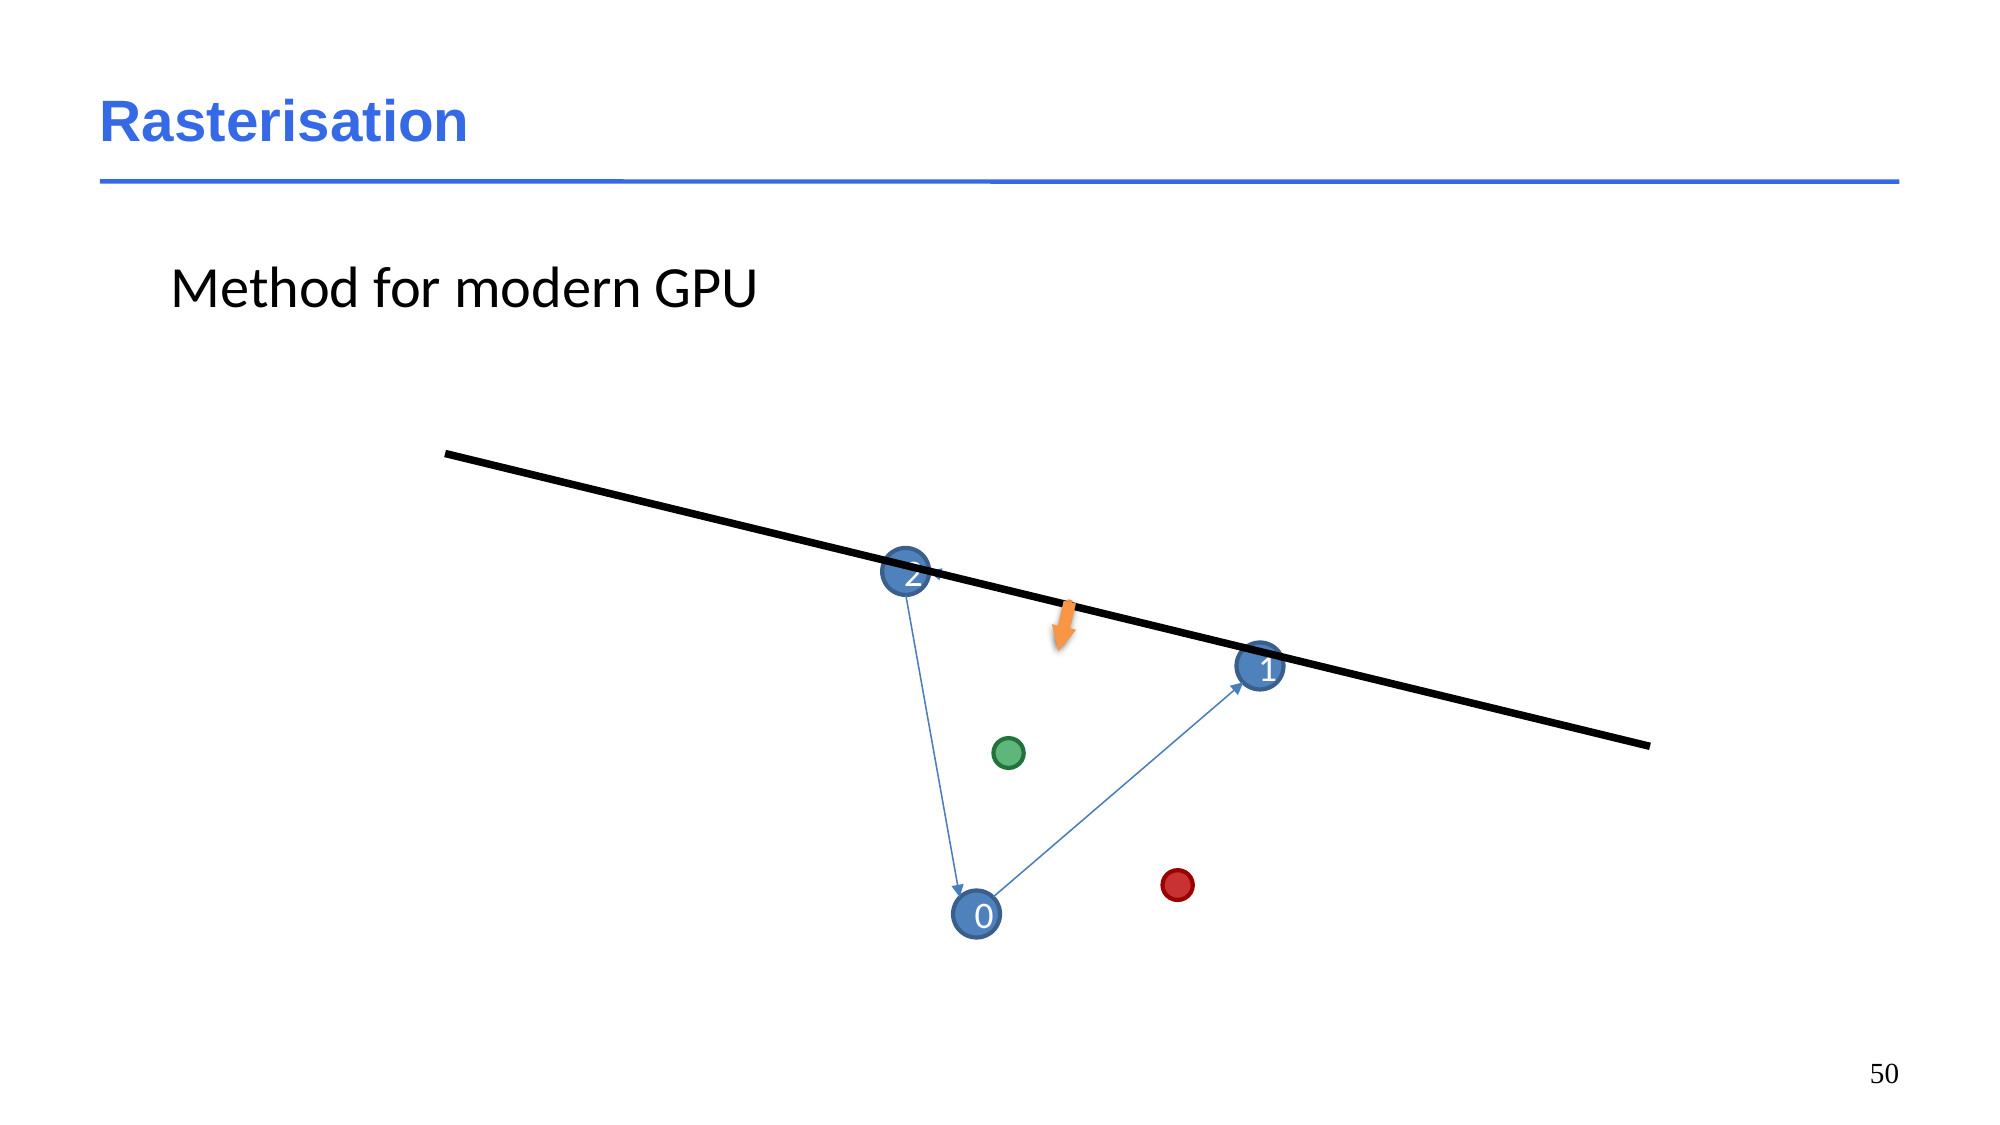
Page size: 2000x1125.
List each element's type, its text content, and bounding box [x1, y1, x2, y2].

text_box 1 [1236, 652, 1284, 690]
list Method for modern GPU [100, 263, 1900, 976]
text_box [993, 738, 1024, 768]
text_box 2 [882, 565, 929, 595]
text_box [1162, 870, 1193, 901]
text_box 0 [953, 890, 1001, 938]
text_box 1 [1249, 642, 1279, 652]
title Rasterisation [99, 27, 1900, 215]
text_box 2 [887, 547, 929, 566]
